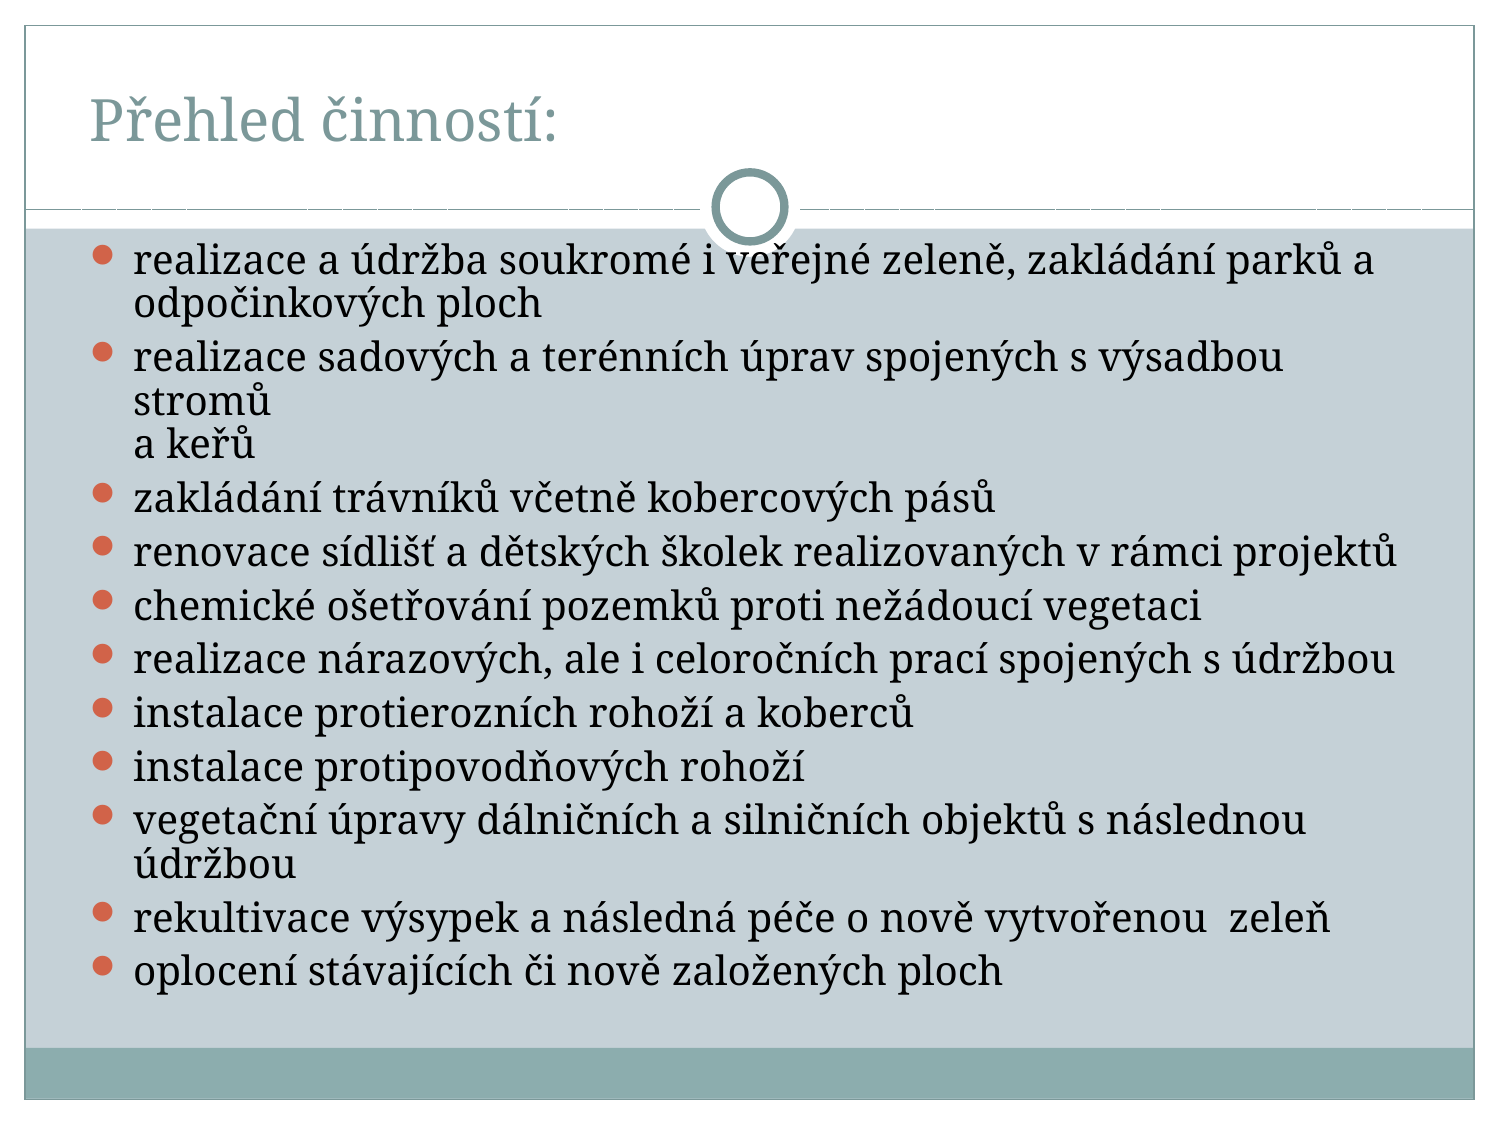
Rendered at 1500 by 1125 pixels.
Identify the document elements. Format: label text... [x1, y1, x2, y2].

title Přehled činností: [74, 45, 1300, 161]
list realizace a údržba soukromé i veřejné zeleně, zakládání parků a odpočinkových ploch realizace sadových a terénních úprav spojených s výsadbou stromů a keřů zakládání trávníků včetně kobercových pásů renovace sídlišť a dětských školek realizovaných v rámci projektů chemické ošetřování pozemků proti nežádoucí vegetaci realizace nárazových, ale i celoročních prací spojených s údržbou instalace protierozních rohoží a koberců instalace protipovodňových rohoží vegetační úpravy dálničních a silničních objektů s následnou údržbou rekultivace výsypek a následná péče o nově vytvořenou zeleň oplocení stávajících či nově založených ploch [75, 231, 1426, 1005]
